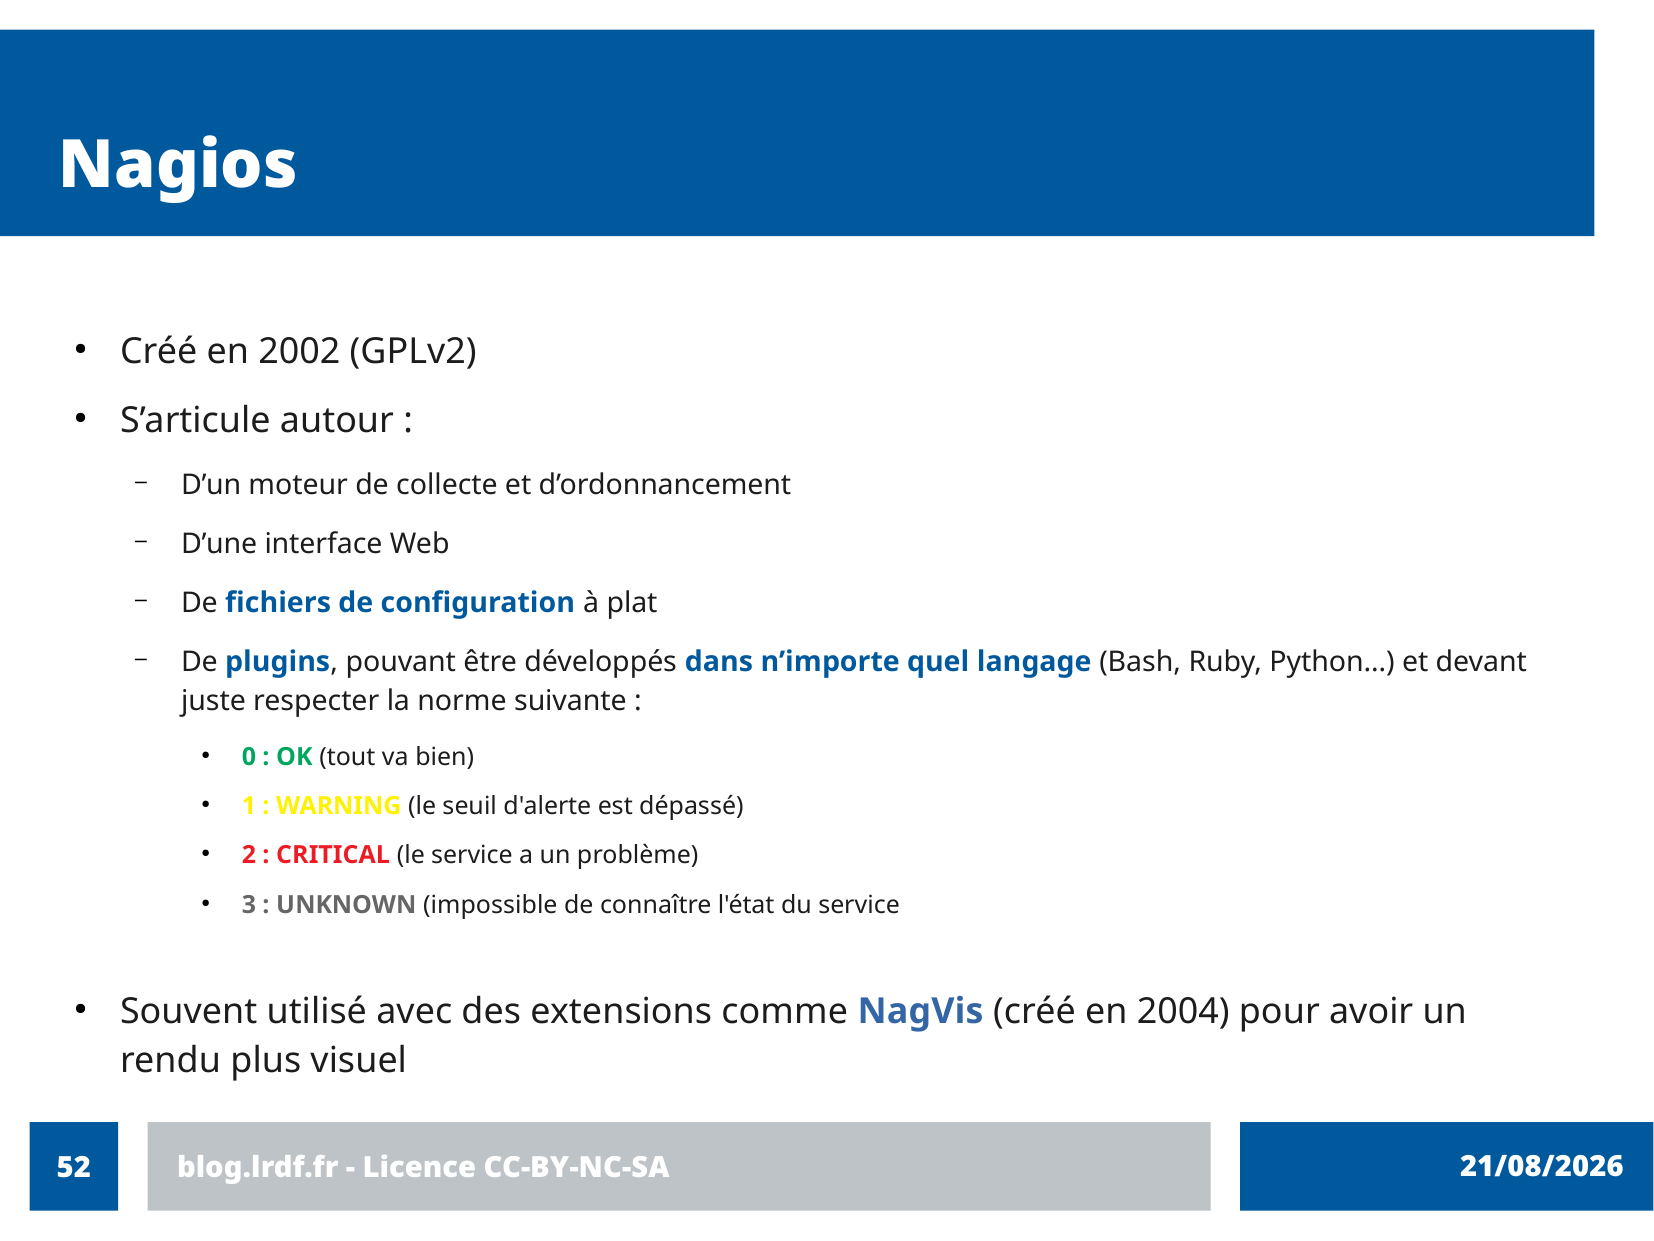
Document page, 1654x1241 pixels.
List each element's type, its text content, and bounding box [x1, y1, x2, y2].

title Nagios [59, 59, 1595, 207]
list Créé en 2002 (GPLv2) S’articule autour : D’un moteur de collecte et d’ordonnancement D’une interface Web De fichiers de configuration à plat De plugins, pouvant être développés dans n’importe quel langage (Bash, Ruby, Python…) et devant juste respecter la norme suivante : 0 : OK (tout va bien) 1 : WARNING (le seuil d'alerte est dépassé) 2 : CRITICAL (le service a un problème) 3 : UNKNOWN (impossible de connaître l'état du service Souvent utilisé avec des extensions comme NagVis (créé en 2004) pour avoir un rendu plus visuel [59, 324, 1565, 1093]
